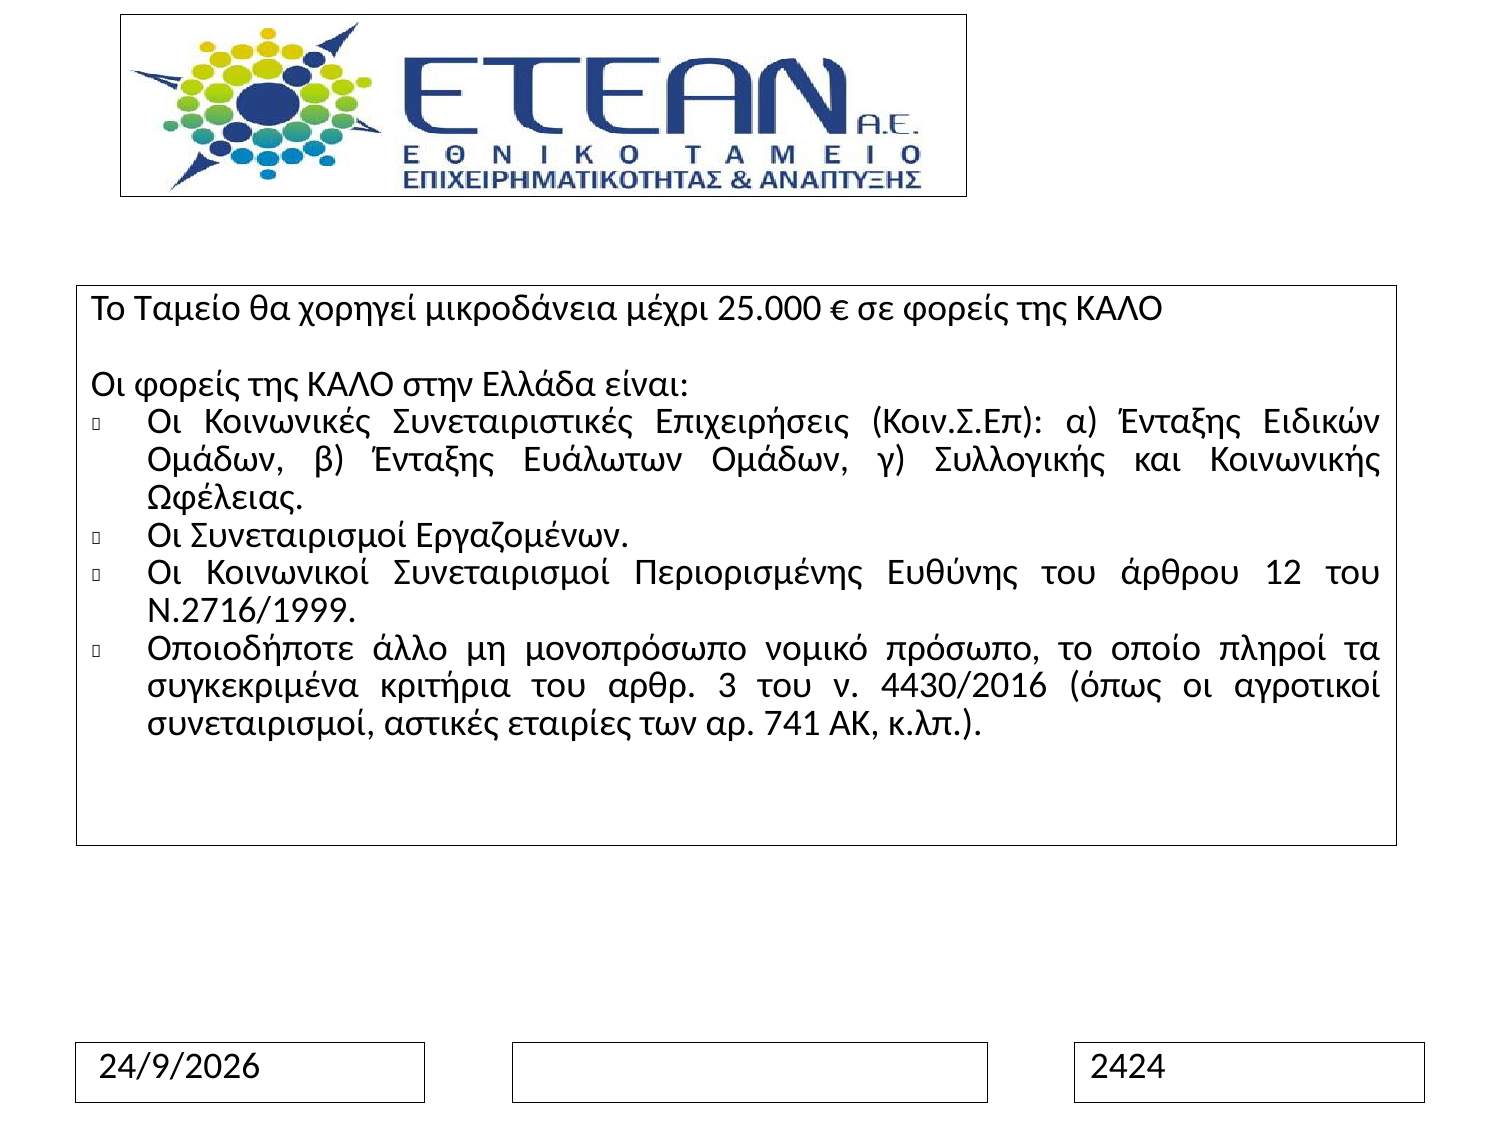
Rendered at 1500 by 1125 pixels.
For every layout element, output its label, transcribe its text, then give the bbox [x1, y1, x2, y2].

slide_number 11 [1074, 1042, 1425, 1103]
picture [121, 15, 966, 196]
text_box Το Ταμείο θα χορηγεί μικροδάνεια μέχρι 25.000 € σε φορείς της ΚΑΛΟ Οι φορείς της ΚΑΛΟ στην Ελλάδα είναι: Οι Κοινωνικές Συνεταιριστικές Επιχειρήσεις (Κοιν.Σ.Επ): α) Ένταξης Ειδικών Ομάδων, β) Ένταξης Ευάλωτων Ομάδων, γ) Συλλογικής και Κοινωνικής Ωφέλειας. Οι Συνεταιρισμοί Εργαζομένων. Οι Κοινωνικοί Συνεταιρισμοί Περιορισμένης Ευθύνης του άρθρου 12 του Ν.2716/1999. Οποιοδήποτε άλλο μη μονοπρόσωπο νομικό πρόσωπο, το οποίο πληροί τα συγκεκριμένα κριτήρια του αρθρ. 3 του ν. 4430/2016 (όπως οι αγροτικοί συνεταιρισμοί, αστικές εταιρίες των αρ. 741 ΑΚ, κ.λπ.). [76, 285, 1397, 846]
